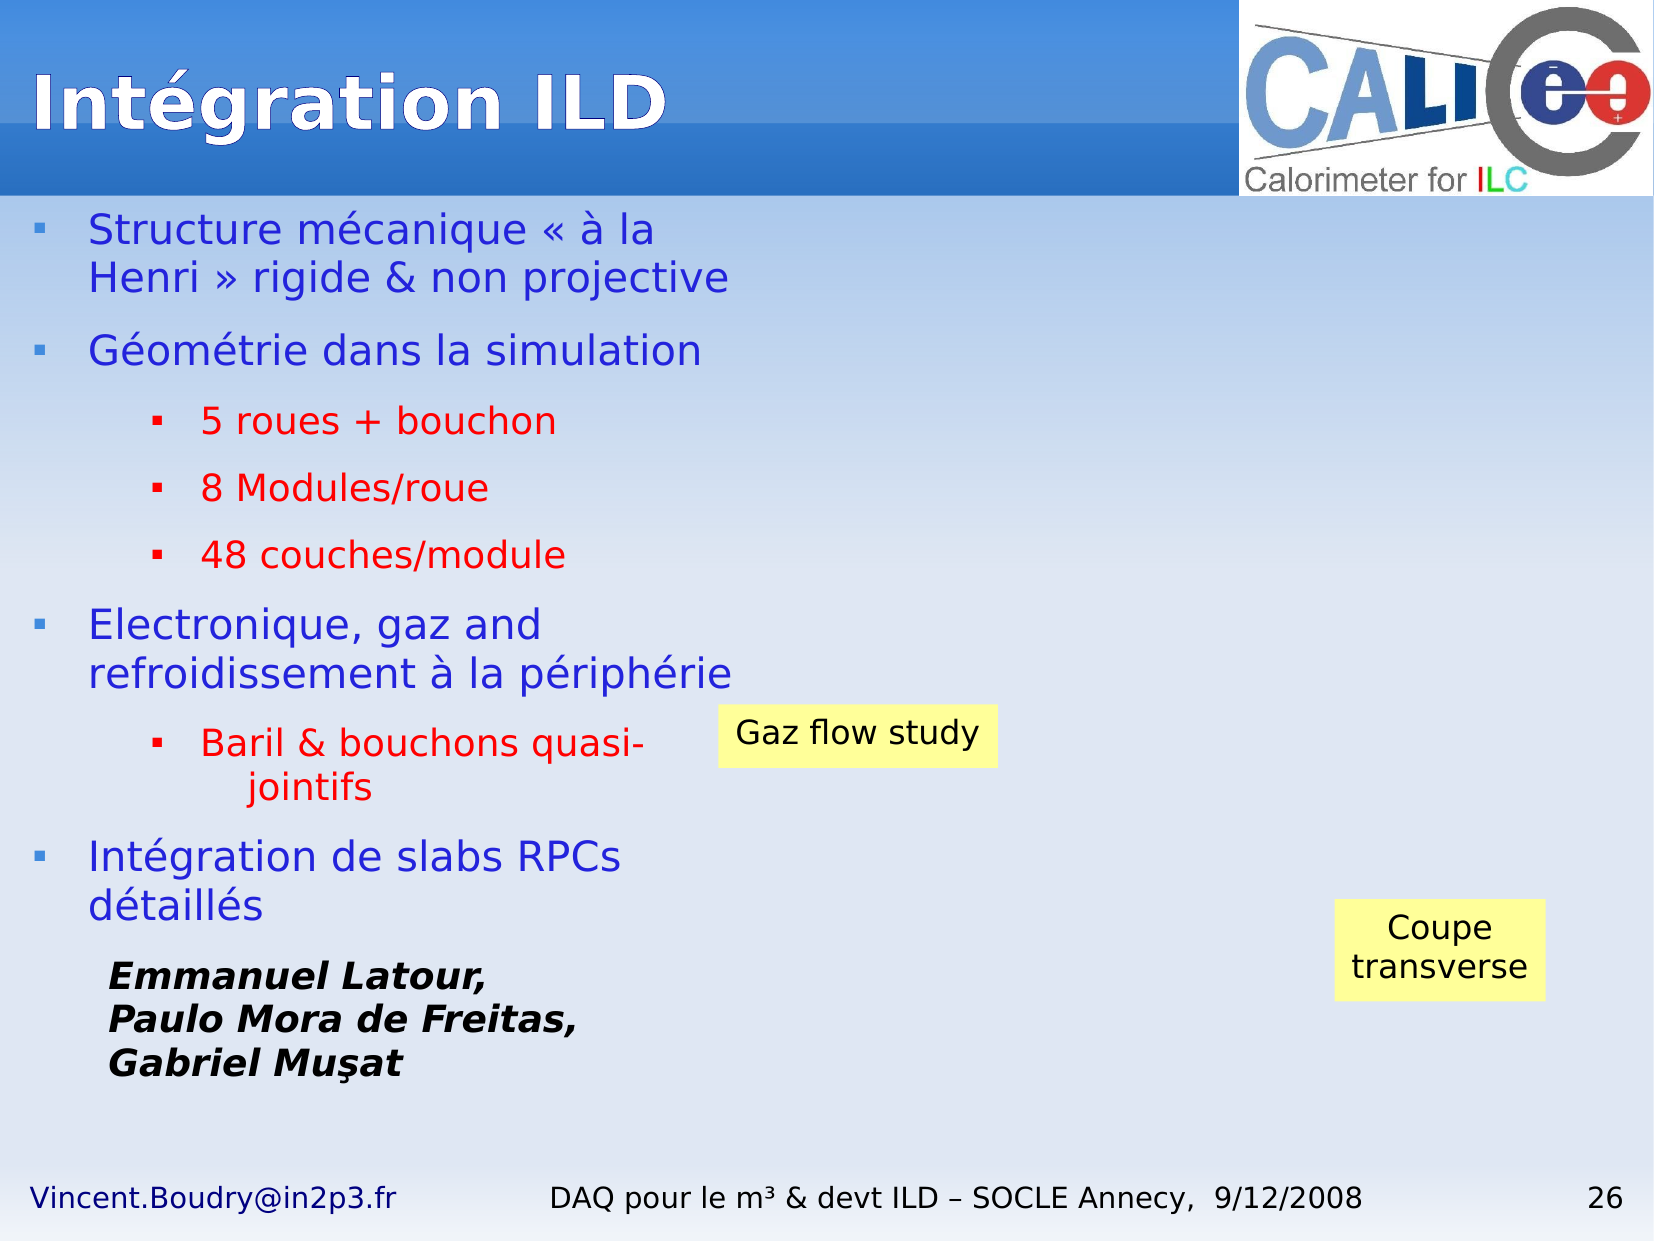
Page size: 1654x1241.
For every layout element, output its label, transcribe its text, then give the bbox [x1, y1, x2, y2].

text_box Coupe transverse [1334, 899, 1546, 1002]
title Intégration ILD [29, 0, 1234, 207]
picture [0, 0, 1654, 1241]
text_box Gaz flow study [718, 704, 998, 768]
list Structure mécanique « à la Henri » rigide & non projective Géométrie dans la simulation 5 roues + bouchon 8 Modules/roue 48 couches/module Electronique, gaz and refroidissement à la périphérie Baril & bouchons quasi-jointifs Intégration de slabs RPCs détaillés [16, 205, 757, 938]
text_box Emmanuel Latour, Paulo Mora de Freitas, Gabriel Muşat [93, 947, 630, 1093]
